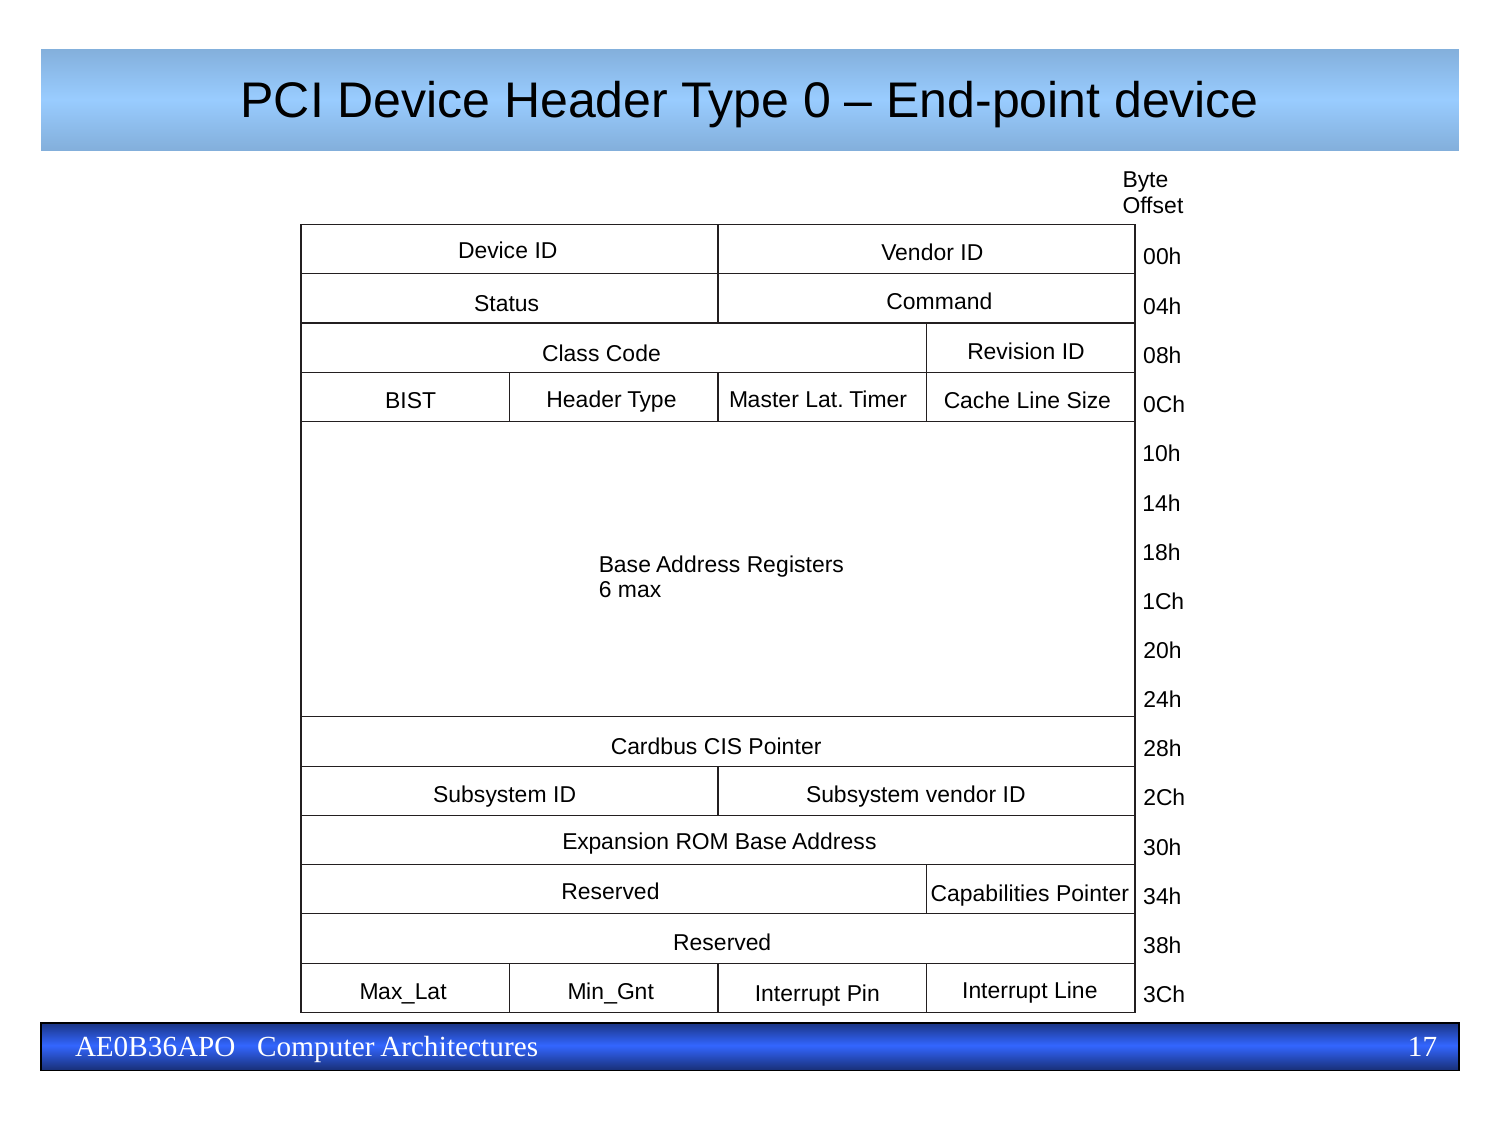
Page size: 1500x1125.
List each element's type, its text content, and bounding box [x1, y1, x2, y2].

title PCI Device Header Type 0 – End-point device [41, 49, 1459, 151]
chart [275, 149, 1226, 1039]
